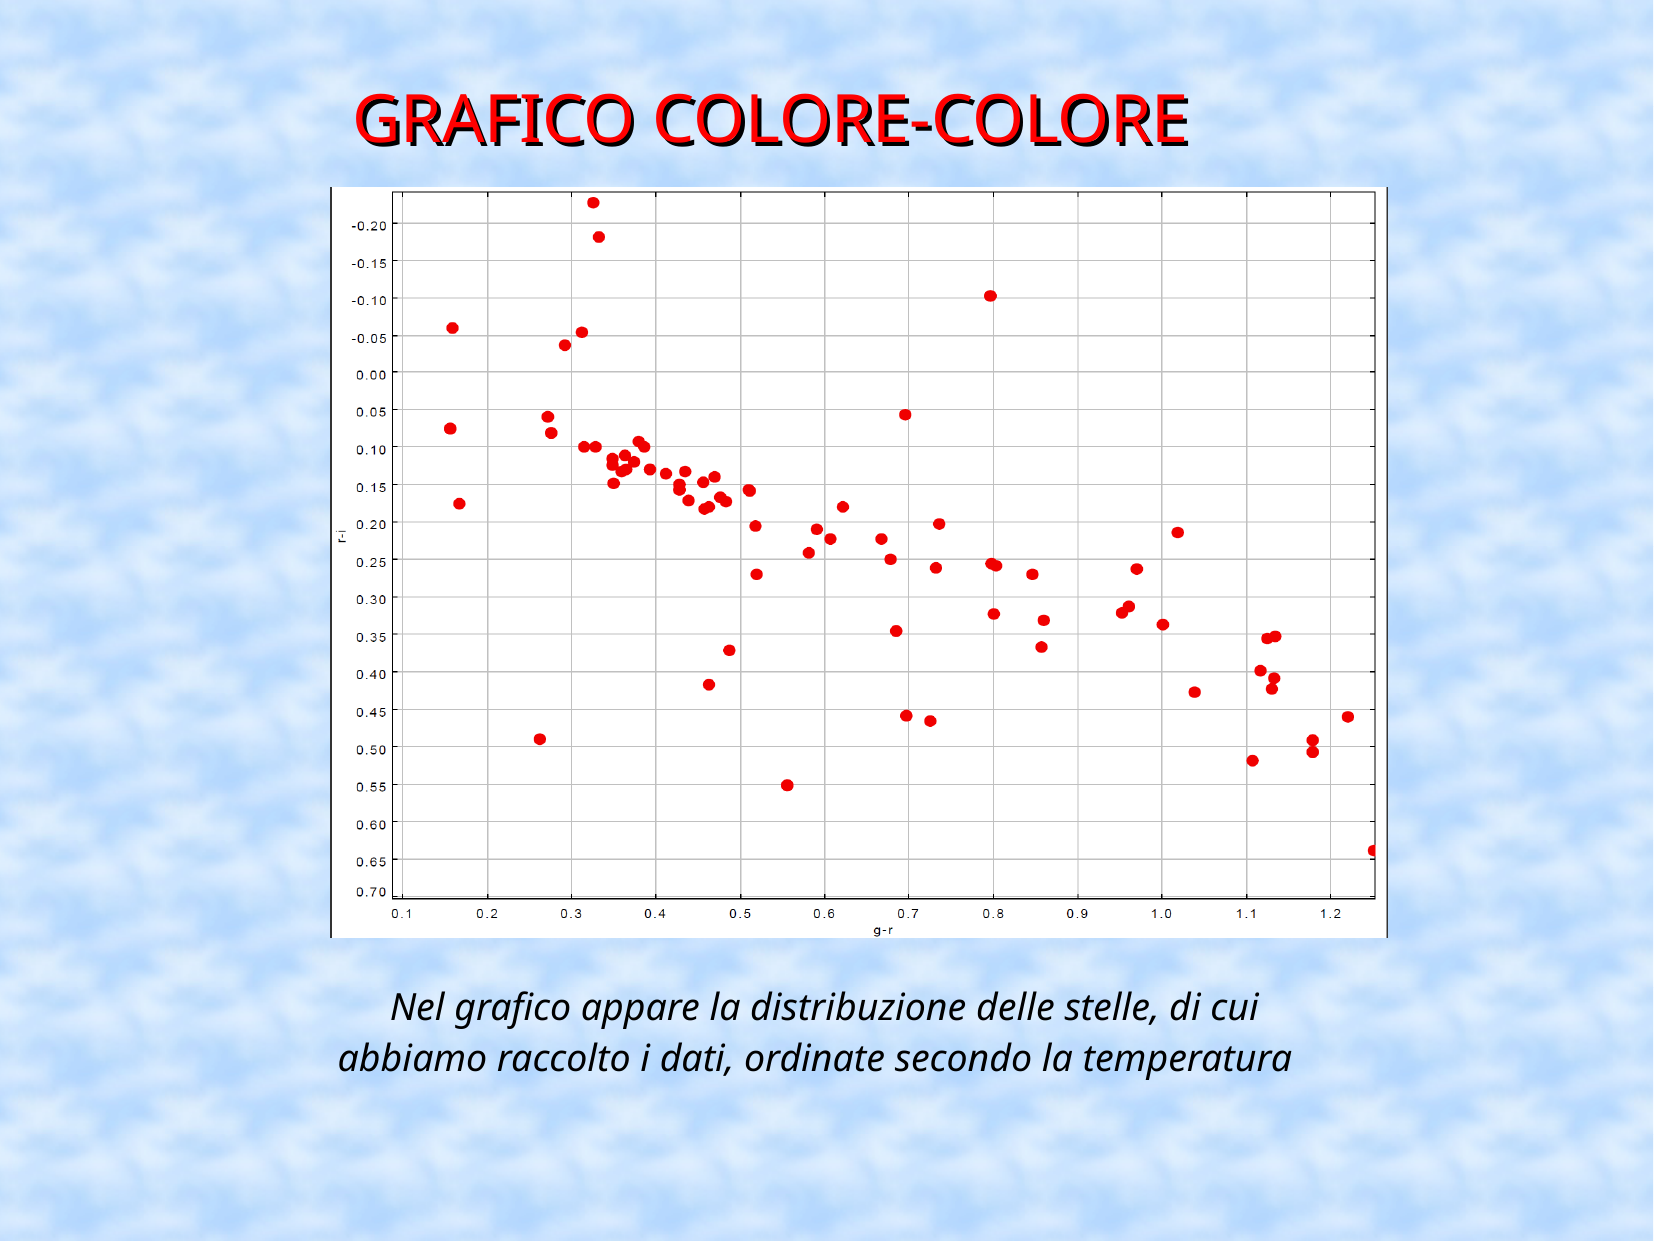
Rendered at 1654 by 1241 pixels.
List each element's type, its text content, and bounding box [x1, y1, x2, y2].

text_box GRAFICO COLORE-COLORE [337, 64, 1351, 166]
text_box Nel grafico appare la distribuzione delle stelle, di cui abbiamo raccolto i dati, ordinate secondo la temperatura [37, 973, 1613, 1088]
picture [0, 0, 1654, 1241]
